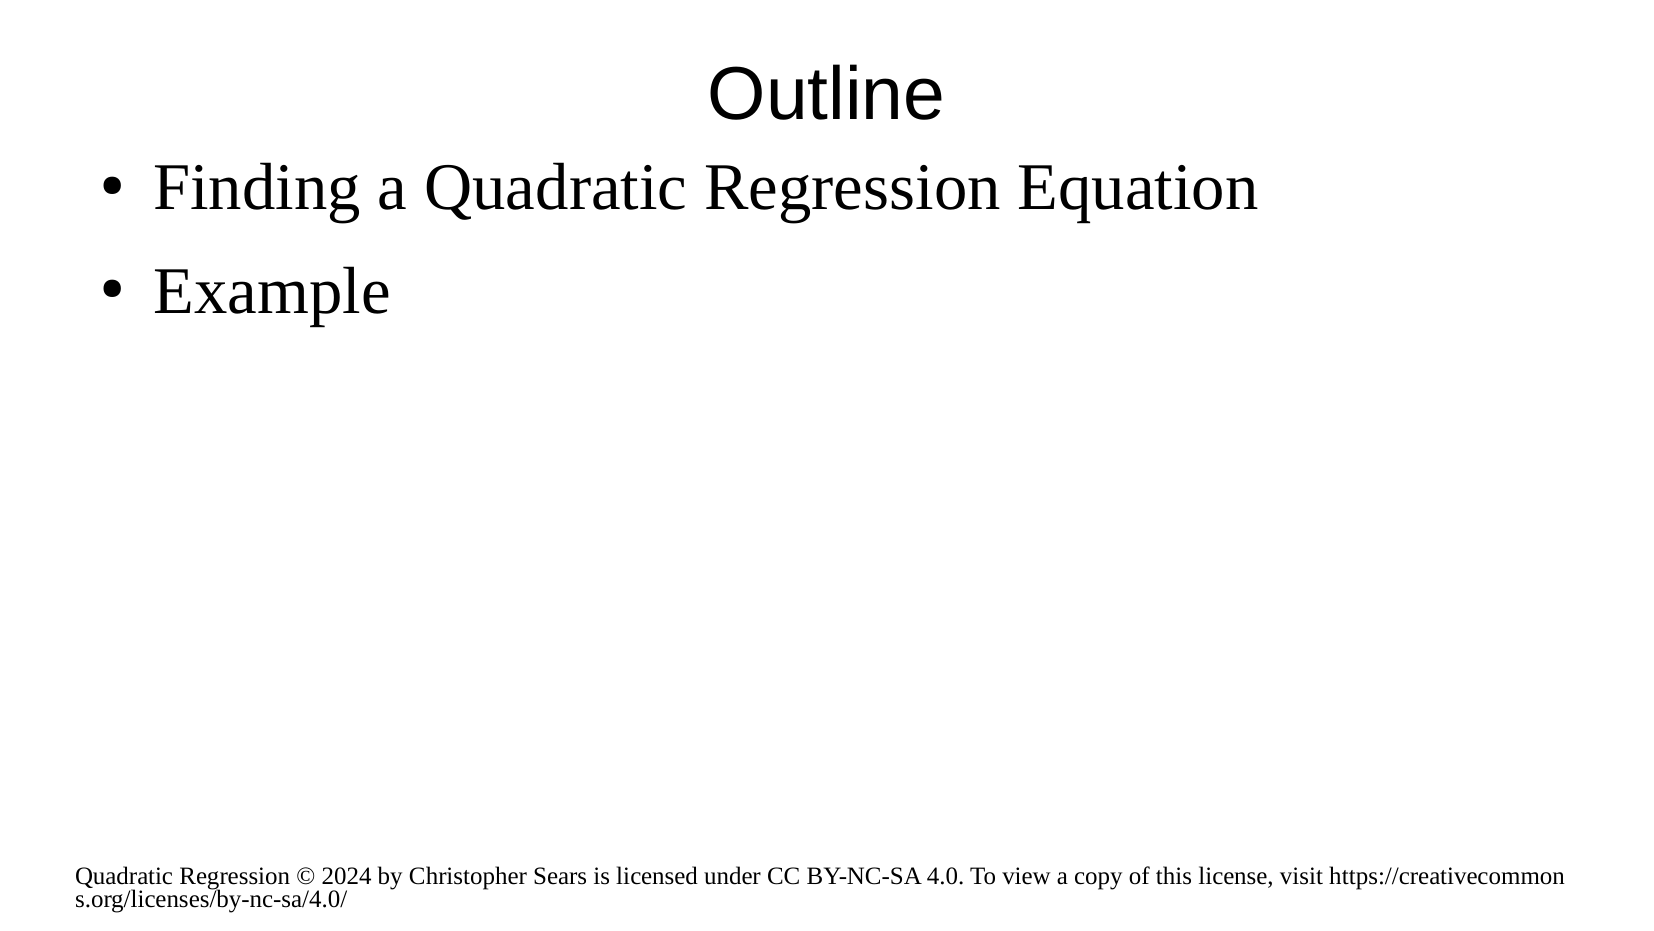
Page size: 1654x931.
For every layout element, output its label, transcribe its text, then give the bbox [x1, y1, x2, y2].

title Outline [82, 37, 1571, 150]
list Finding a Quadratic Regression Equation Example [82, 150, 1571, 826]
